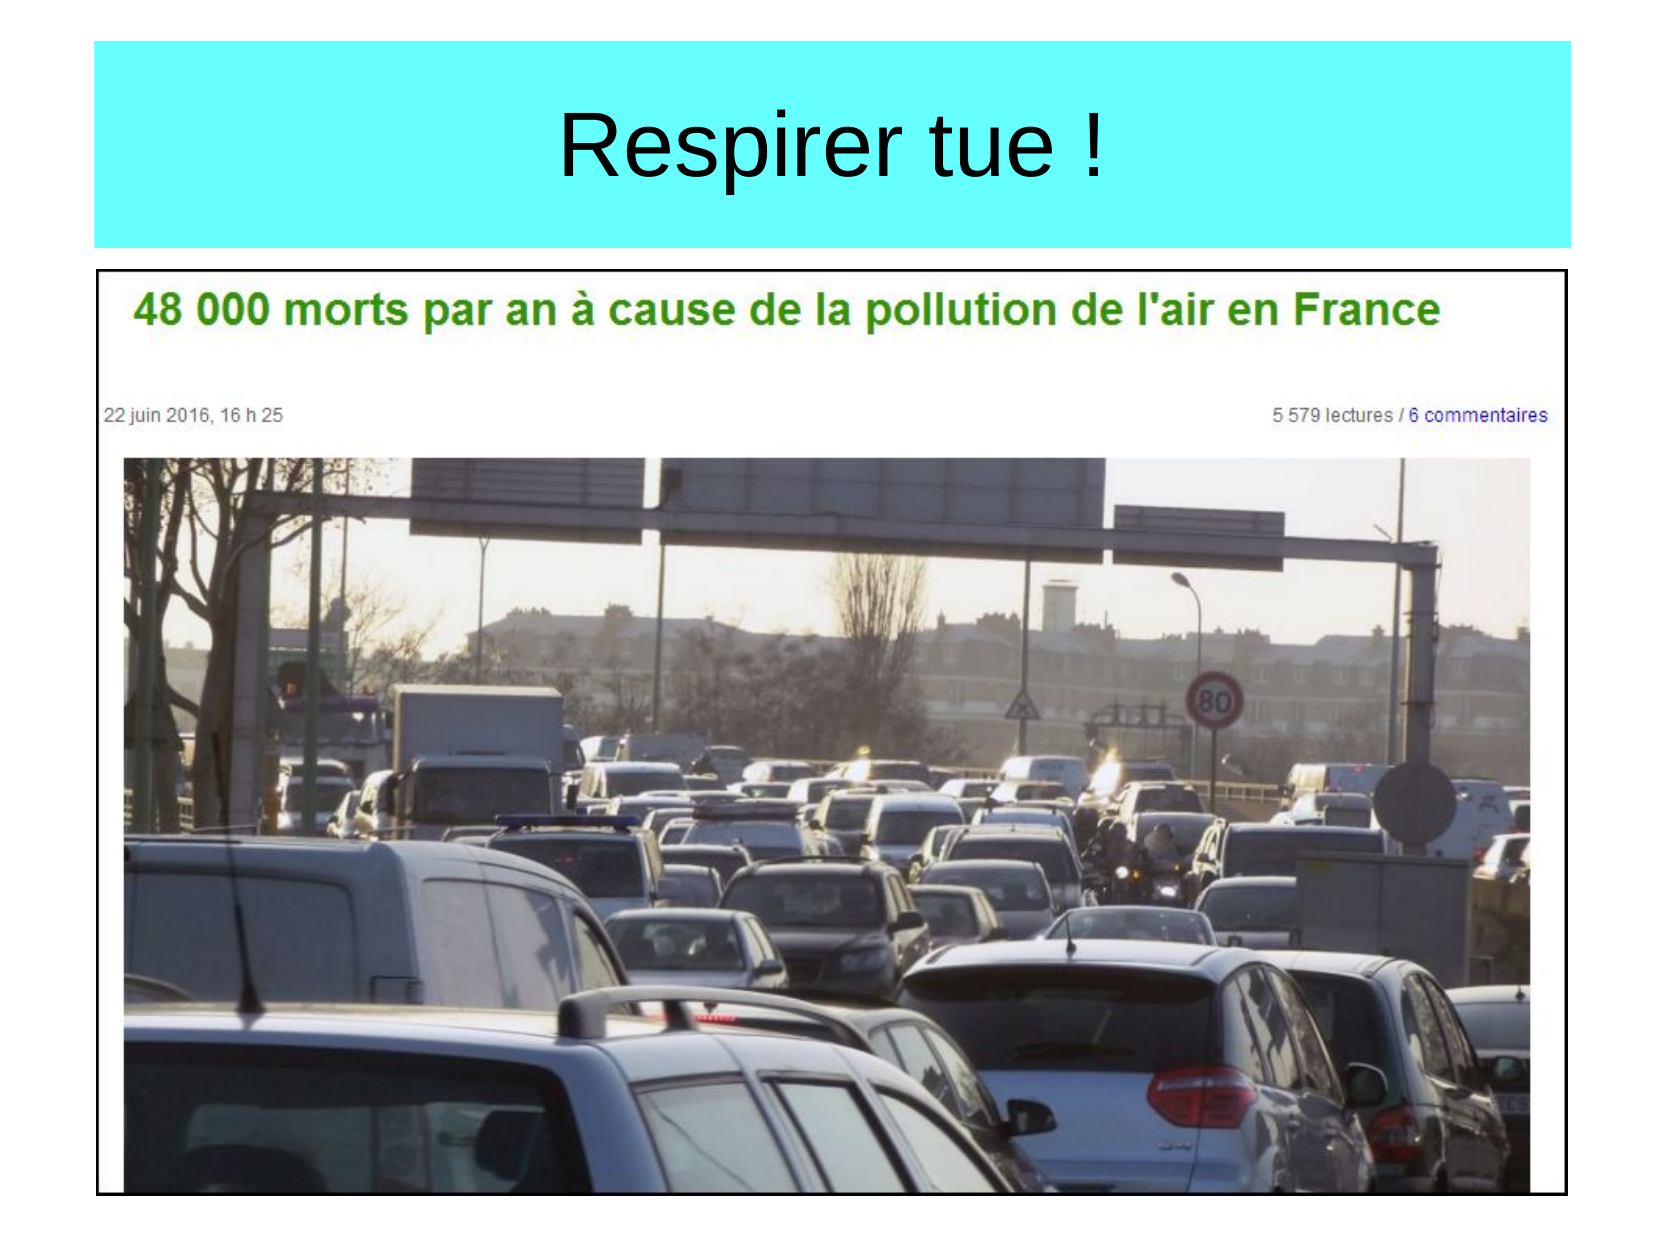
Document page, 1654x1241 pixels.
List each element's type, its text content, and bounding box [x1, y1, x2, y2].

picture [96, 269, 1568, 1196]
title Respirer tue ! [94, 40, 1571, 249]
